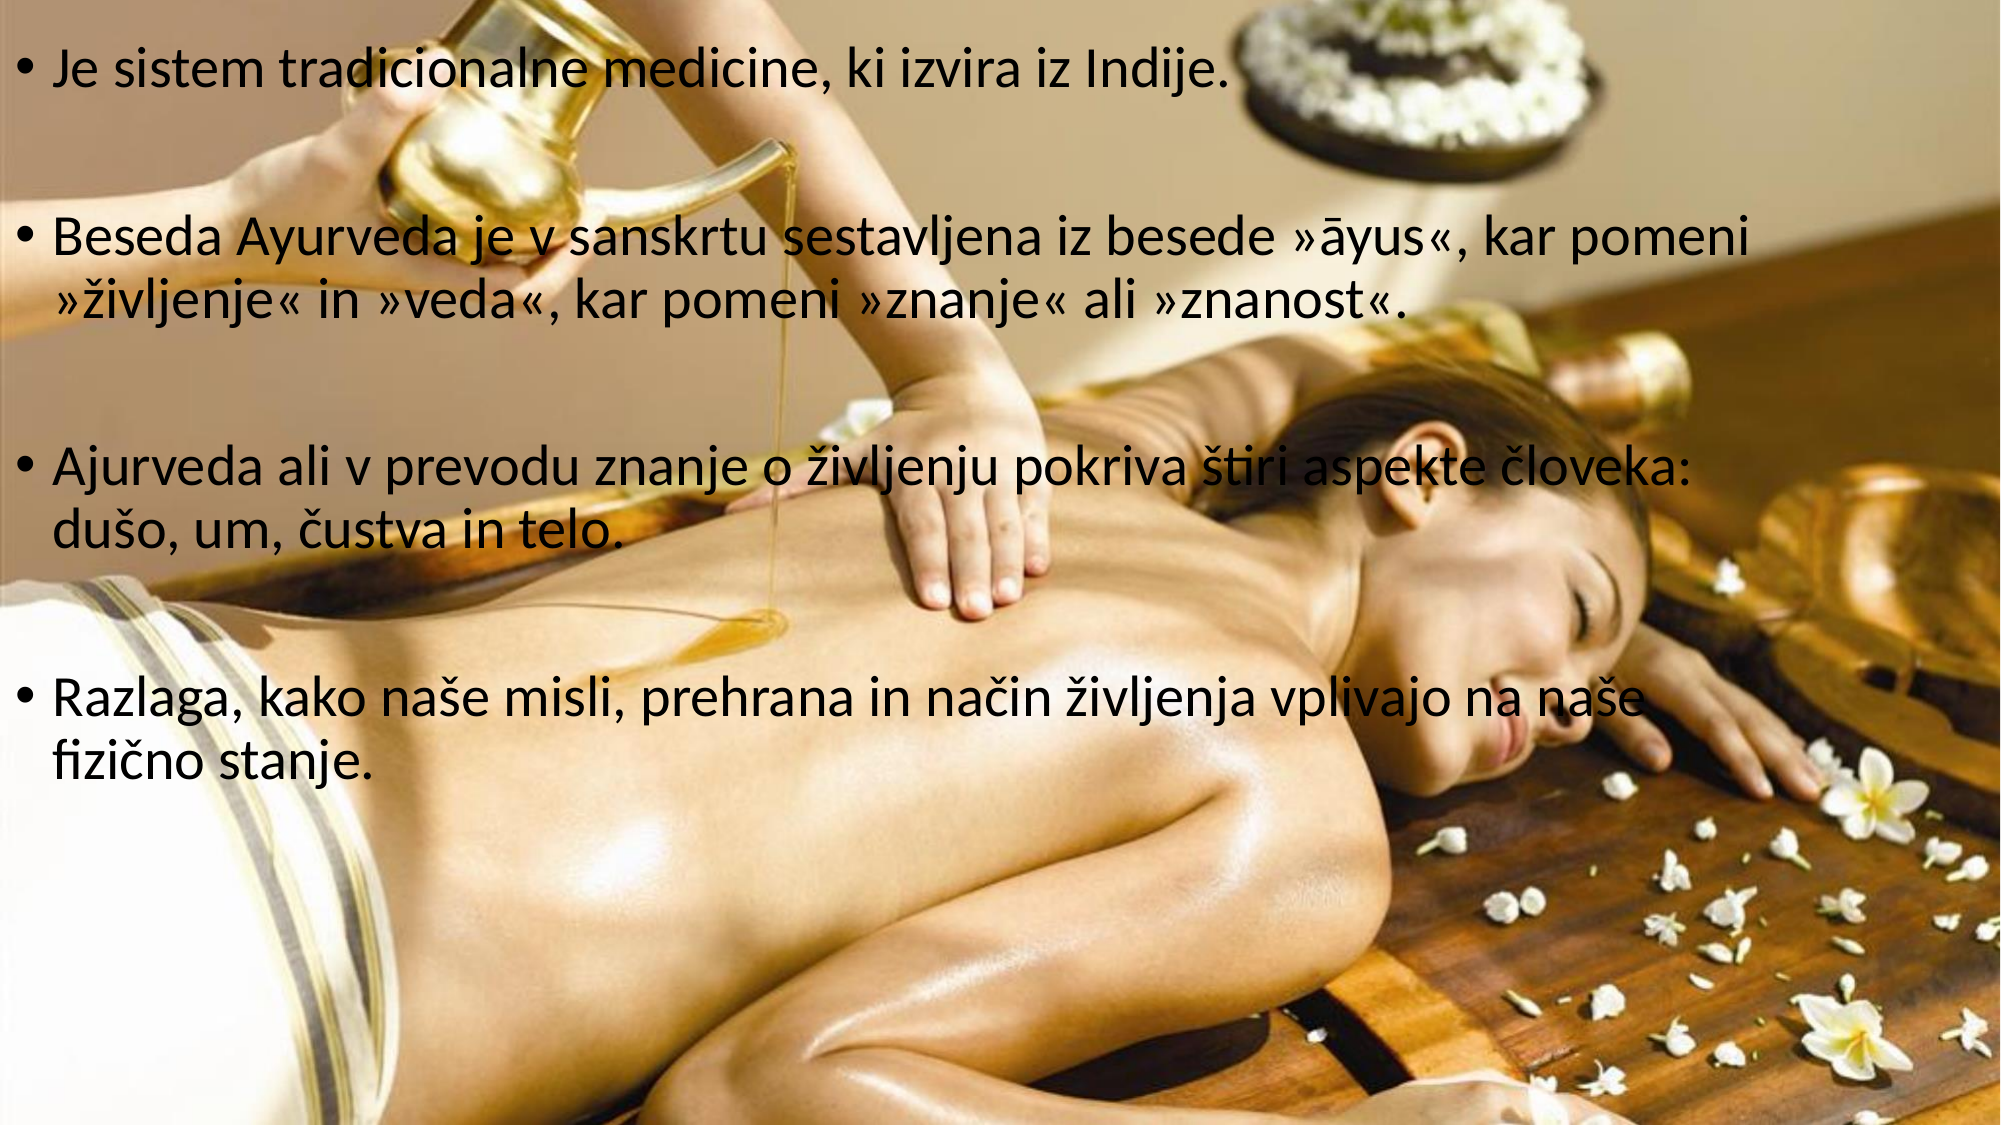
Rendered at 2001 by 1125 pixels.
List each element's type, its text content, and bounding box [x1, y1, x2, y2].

picture [0, 0, 2001, 1125]
list Je sistem tradicionalne medicine, ki izvira iz Indije. Beseda Ayurveda je v sanskrtu sestavljena iz besede »āyus«, kar pomeni »življenje« in »veda«, kar pomeni »znanje« ali »znanost«. Ajurveda ali v prevodu znanje o življenju pokriva štiri aspekte človeka: dušo, um, čustva in telo. Razlaga, kako naše misli, prehrana in način življenja vplivajo na naše fizično stanje. [0, 29, 1798, 875]
